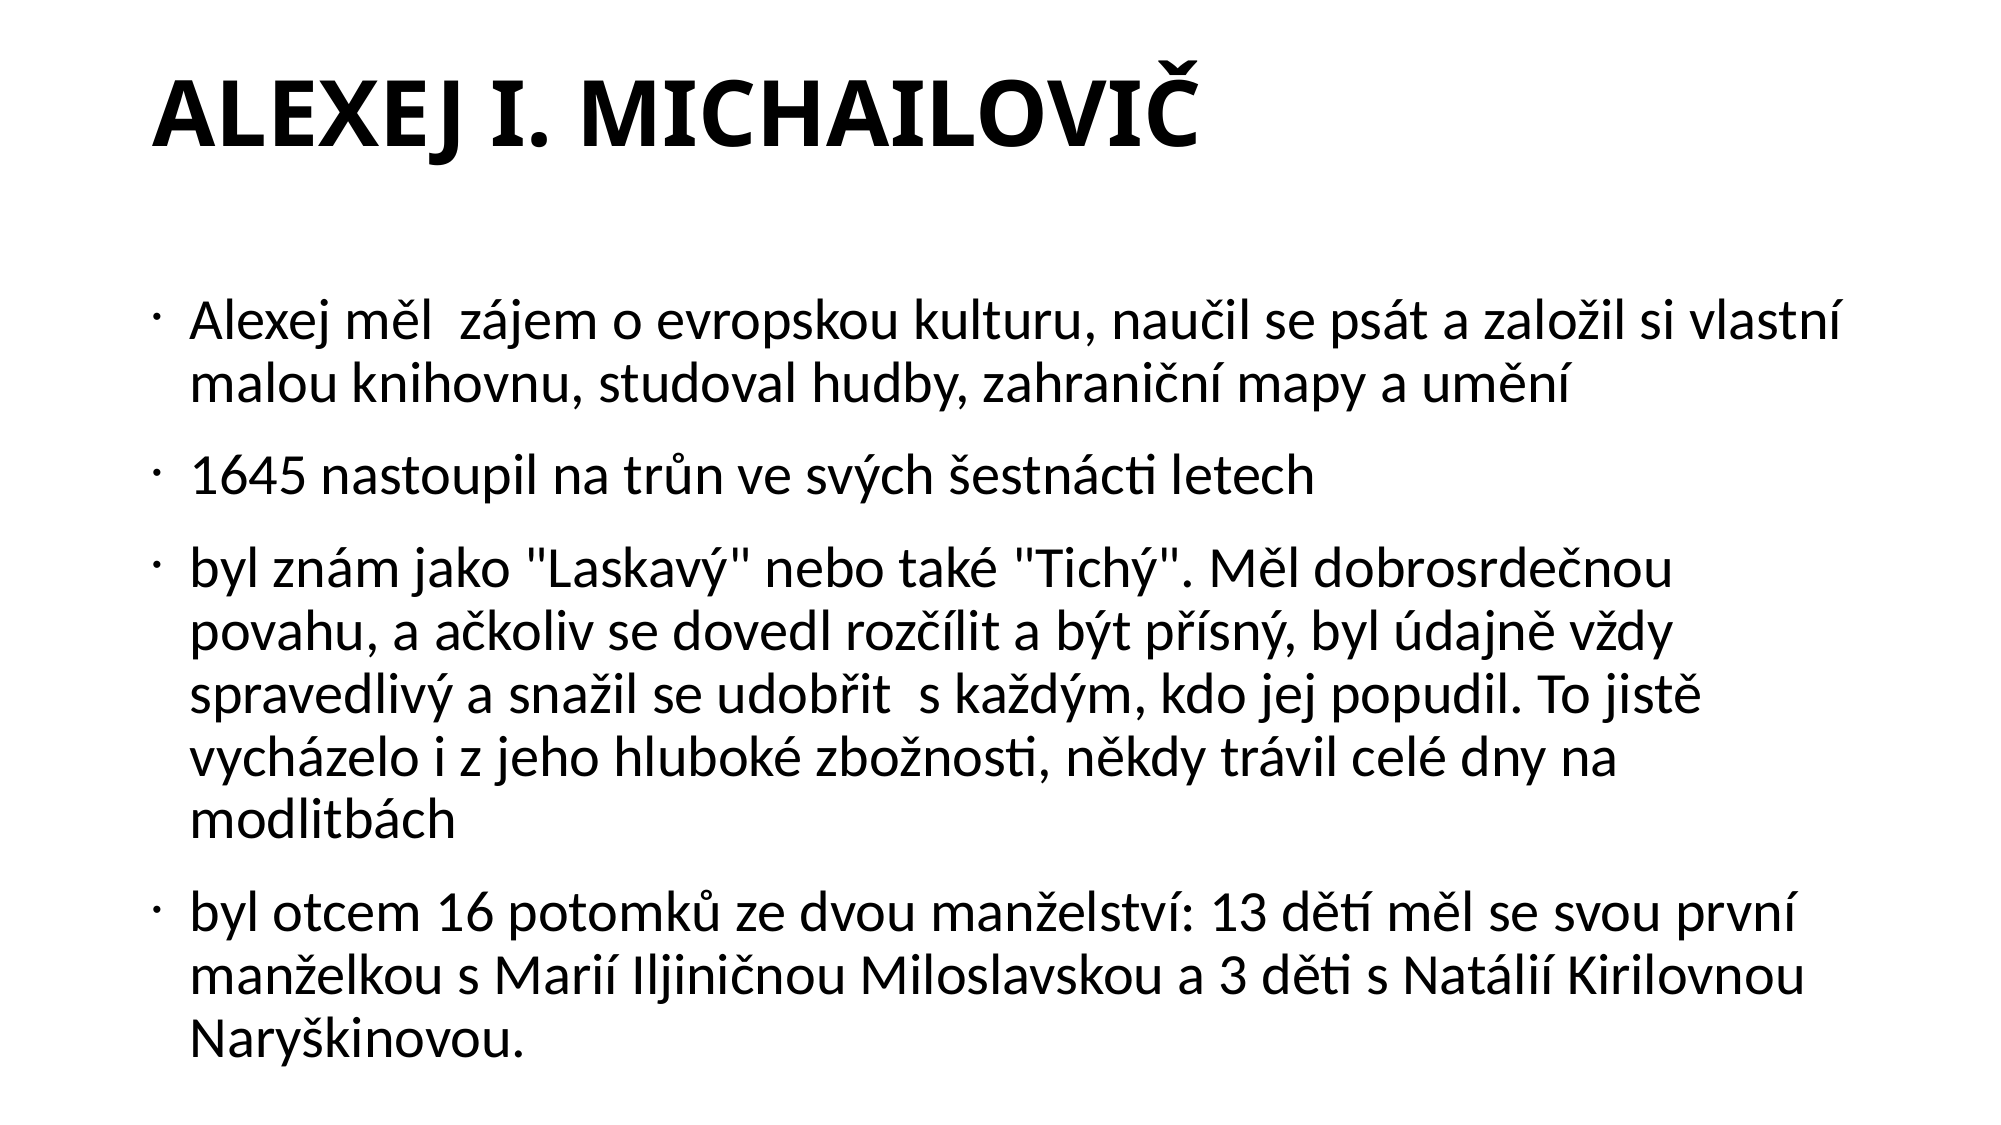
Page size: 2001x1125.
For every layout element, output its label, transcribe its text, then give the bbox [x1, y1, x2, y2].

title ALEXEJ I. MICHAILOVIČ [137, 59, 1863, 278]
list Alexej měl zájem o evropskou kulturu, naučil se psát a založil si vlastní malou knihovnu, studoval hudby, zahraniční mapy a umění 1645 nastoupil na trůn ve svých šestnácti letech byl znám jako "Laskavý" nebo také "Tichý". Měl dobrosrdečnou povahu, a ačkoliv se dovedl rozčílit a být přísný, byl údajně vždy spravedlivý a snažil se udobřit s každým, kdo jej popudil. To jistě vycházelo i z jeho hluboké zbožnosti, někdy trávil celé dny na modlitbách byl otcem 16 potomků ze dvou manželství: 13 dětí měl se svou první manželkou s Marií Iljiničnou Miloslavskou a 3 děti s Natálií Kirilovnou Naryškinovou. [137, 281, 1863, 996]
